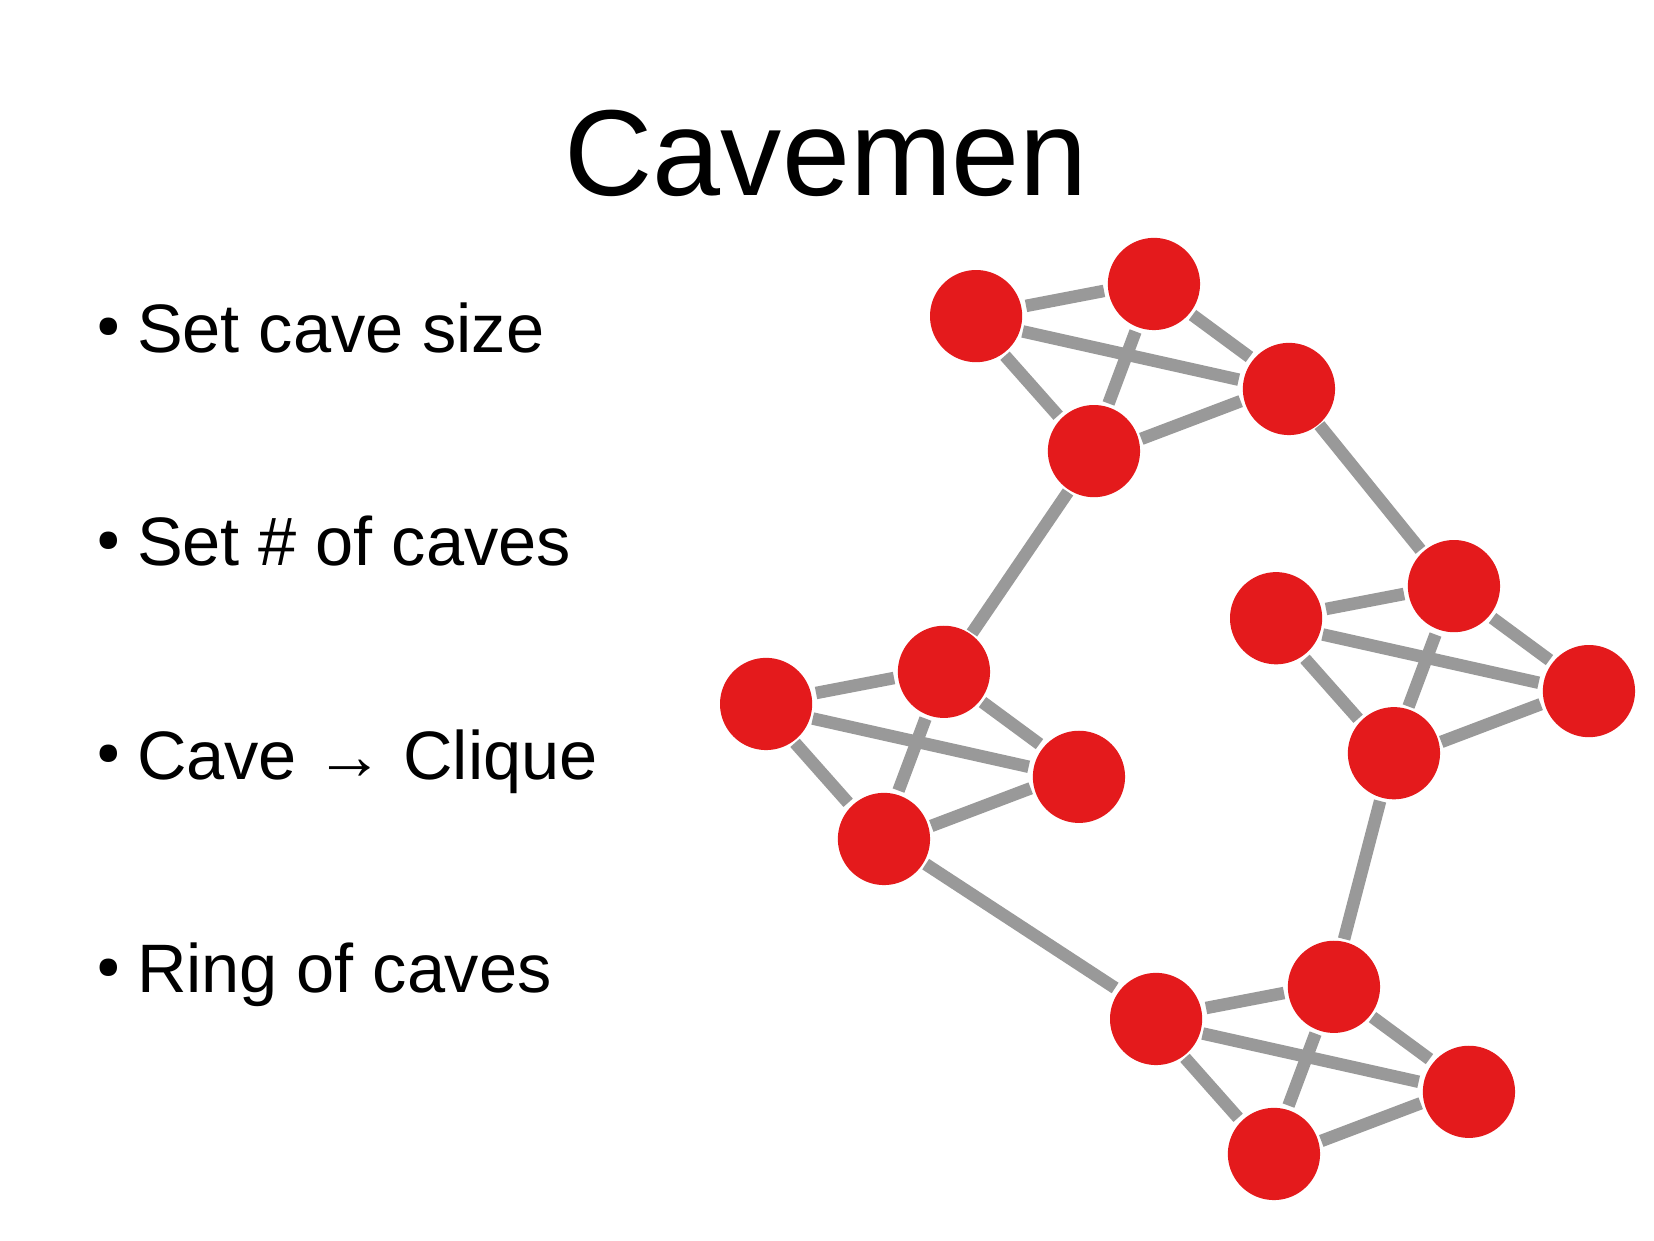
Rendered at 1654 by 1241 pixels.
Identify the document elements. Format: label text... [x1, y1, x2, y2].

text_box [1422, 1045, 1516, 1138]
text_box [1347, 707, 1441, 800]
text_box [1542, 645, 1636, 738]
title Cavemen [82, 49, 1571, 257]
text_box [720, 657, 813, 751]
text_box [837, 792, 931, 886]
text_box [1047, 405, 1141, 498]
text_box [1107, 237, 1201, 331]
list Set cave size Set # of caves Cave → Clique Ring of caves [82, 290, 809, 1010]
text_box [1407, 540, 1501, 633]
text_box [1242, 342, 1336, 436]
text_box [897, 625, 991, 718]
text_box [1227, 1107, 1321, 1201]
text_box [1110, 972, 1203, 1066]
text_box [1287, 940, 1381, 1033]
text_box [1230, 572, 1323, 665]
text_box [930, 270, 1023, 363]
text_box [1032, 730, 1126, 823]
